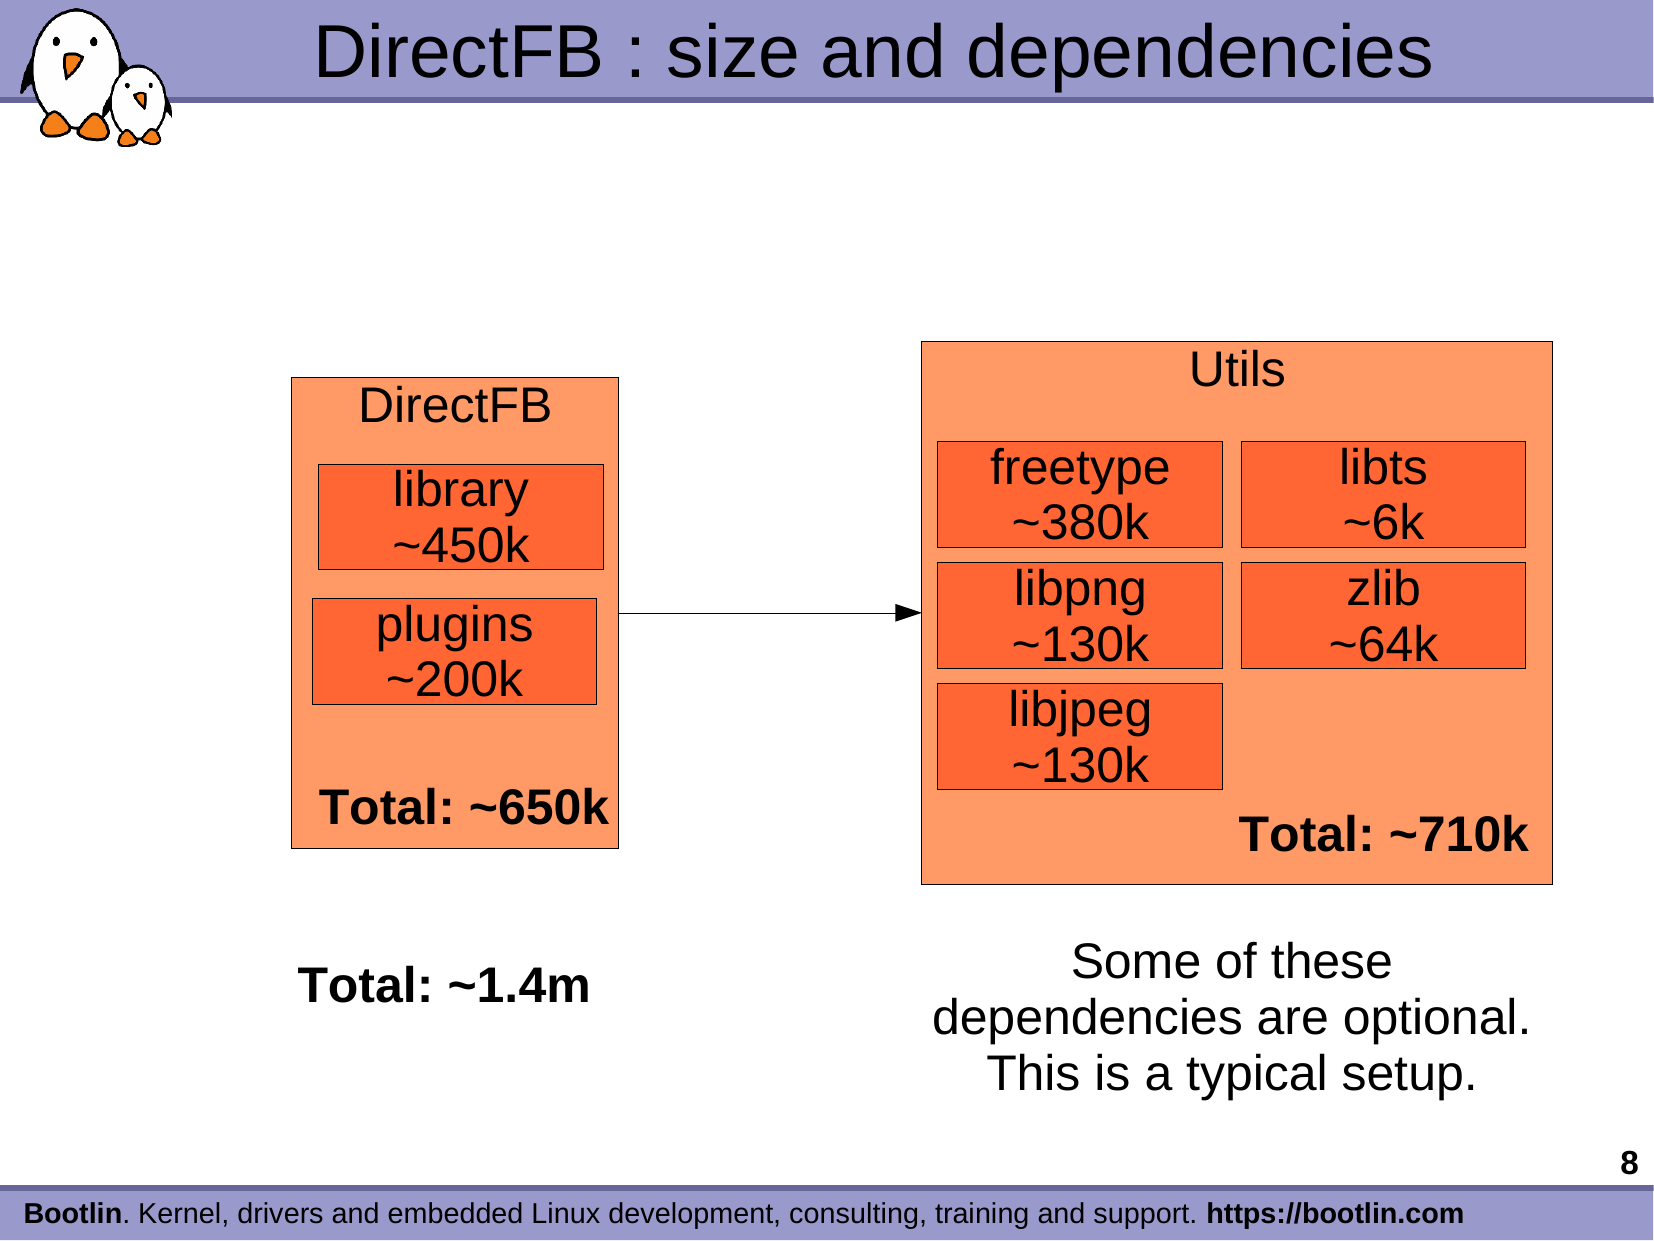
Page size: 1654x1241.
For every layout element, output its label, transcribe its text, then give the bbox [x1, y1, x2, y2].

picture [20, 8, 172, 147]
text_box Total: ~650k [318, 779, 615, 844]
text_box freetype ~380k [937, 441, 1223, 548]
text_box Total: ~1.4m [197, 957, 692, 1022]
text_box plugins ~200k [312, 598, 597, 705]
text_box libjpeg ~130k [937, 683, 1223, 790]
text_box libts ~6k [1241, 441, 1526, 548]
text_box Total: ~710k [1238, 806, 1535, 871]
text_box Some of these dependencies are optional. This is a typical setup. [915, 933, 1549, 1120]
text_box zlib ~64k [1241, 562, 1526, 669]
text_box libpng ~130k [937, 562, 1223, 669]
text_box library ~450k [318, 464, 604, 570]
text_box Utils [921, 341, 1553, 885]
title DirectFB : size and dependencies [197, 5, 1551, 97]
text_box DirectFB [291, 377, 619, 849]
